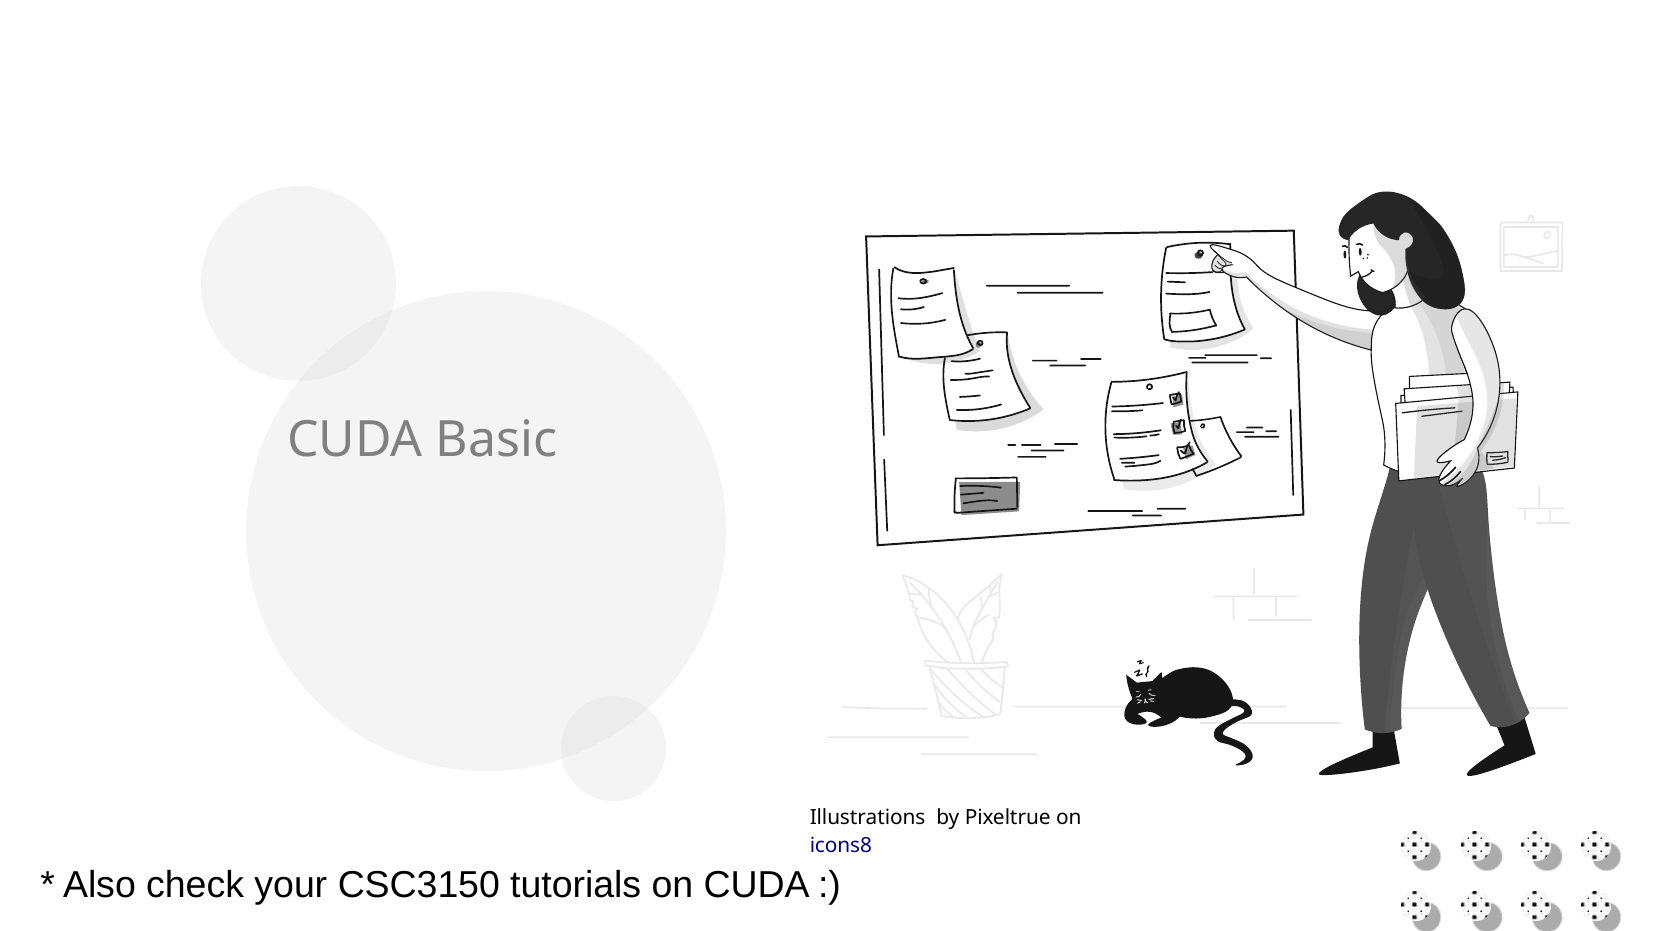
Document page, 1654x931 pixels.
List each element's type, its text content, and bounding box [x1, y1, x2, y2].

picture [1580, 890, 1612, 922]
picture [1400, 891, 1432, 922]
picture [1461, 890, 1492, 922]
picture [1400, 830, 1432, 862]
picture [1460, 830, 1492, 862]
subtitle CUDA Basic [76, 76, 768, 797]
picture [1520, 890, 1552, 922]
text_box * Also check your CSC3150 tutorials on CUDA :) [25, 856, 857, 914]
picture [1581, 830, 1612, 862]
picture [1520, 831, 1552, 862]
